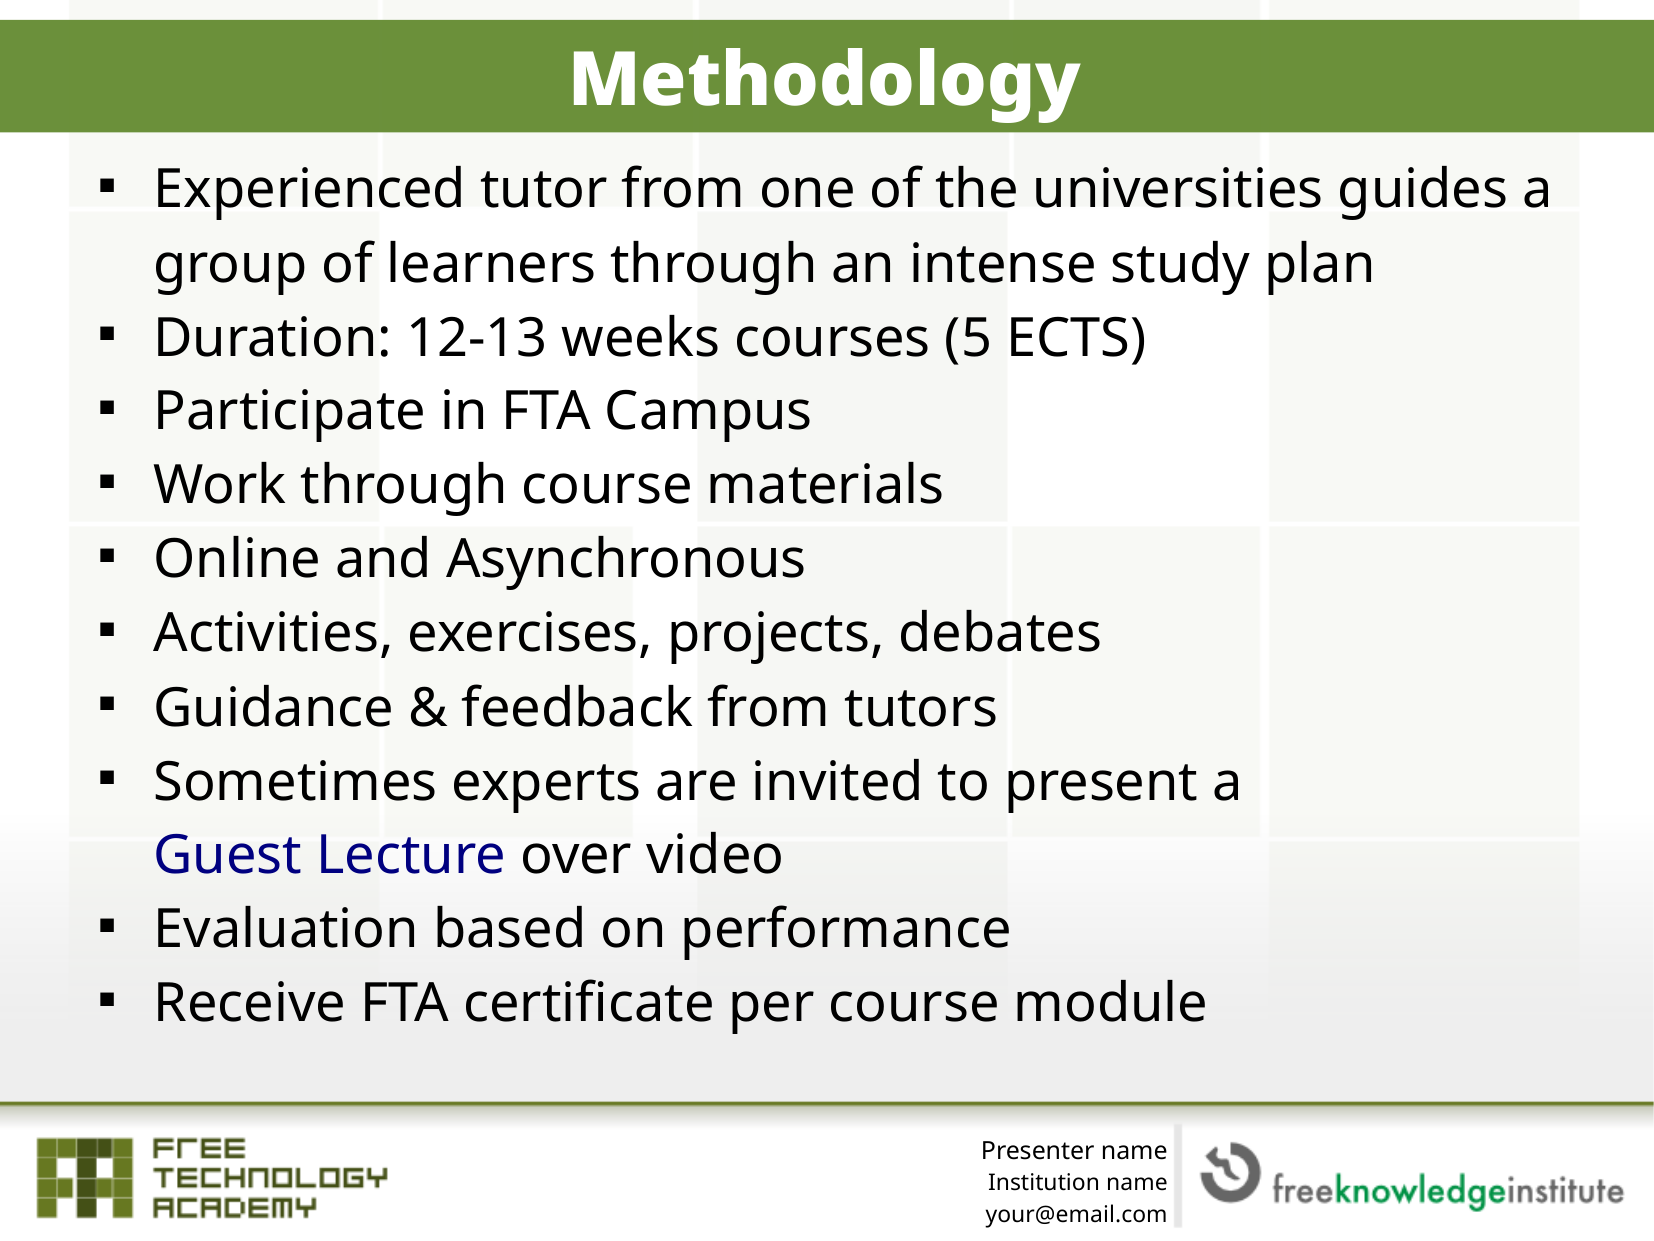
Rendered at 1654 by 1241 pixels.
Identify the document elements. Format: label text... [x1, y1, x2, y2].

picture [0, 0, 1654, 19]
list Experienced tutor from one of the universities guides a group of learners through an intense study plan Duration: 12-13 weeks courses (5 ECTS) Participate in FTA Campus Work through course materials Online and Asynchronous Activities, exercises, projects, debates Guidance & feedback from tutors Sometimes experts are invited to present a Guest Lecture over video Evaluation based on performance Receive FTA certificate per course module [82, 150, 1571, 970]
title Methodology [37, 32, 1613, 120]
picture [0, 133, 1654, 1241]
